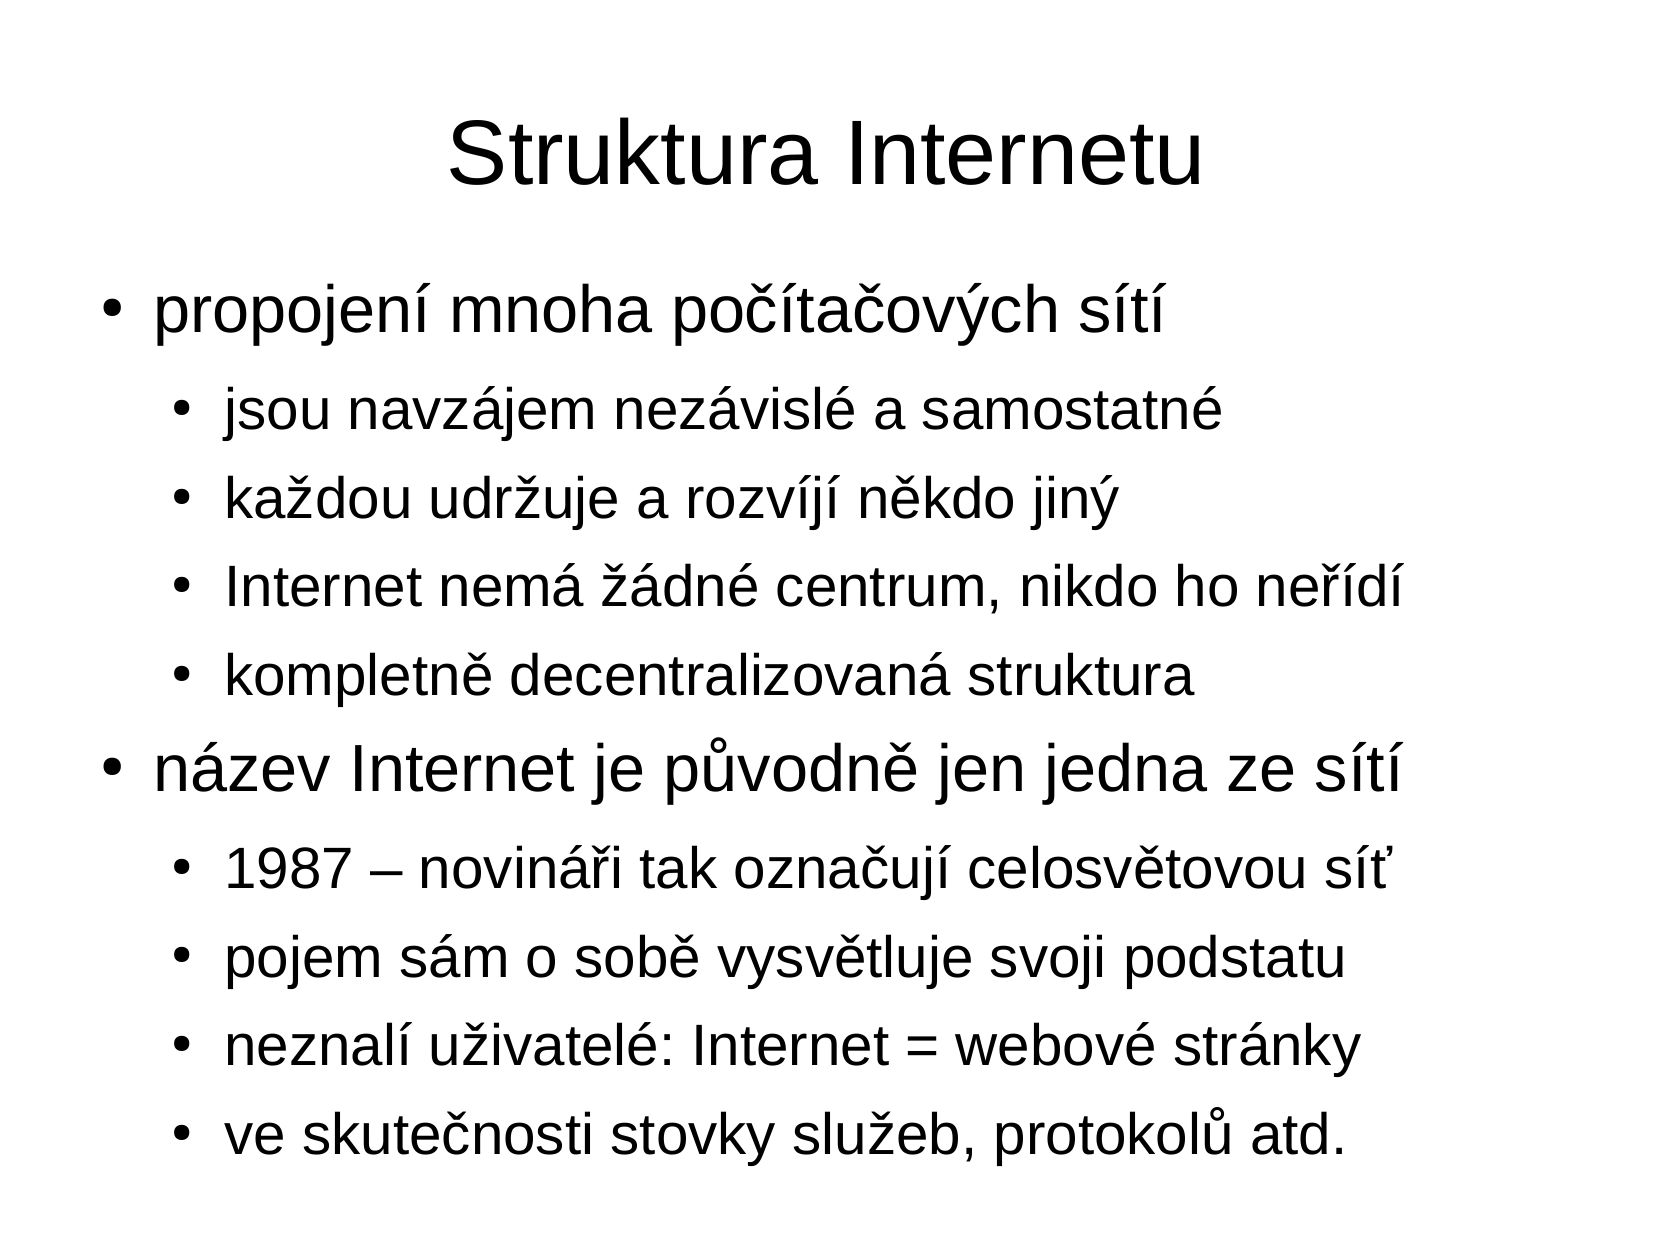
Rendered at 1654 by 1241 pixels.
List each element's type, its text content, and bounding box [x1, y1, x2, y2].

list propojení mnoha počítačových sítí jsou navzájem nezávislé a samostatné každou udržuje a rozvíjí někdo jiný Internet nemá žádné centrum, nikdo ho neřídí kompletně decentralizovaná struktura název Internet je původně jen jedna ze sítí 1987 – novináři tak označují celosvětovou síť pojem sám o sobě vysvětluje svoji podstatu neznalí uživatelé: Internet = webové stránky ve skutečnosti stovky služeb, protokolů atd. [82, 272, 1571, 1167]
title Struktura Internetu [82, 56, 1571, 250]
